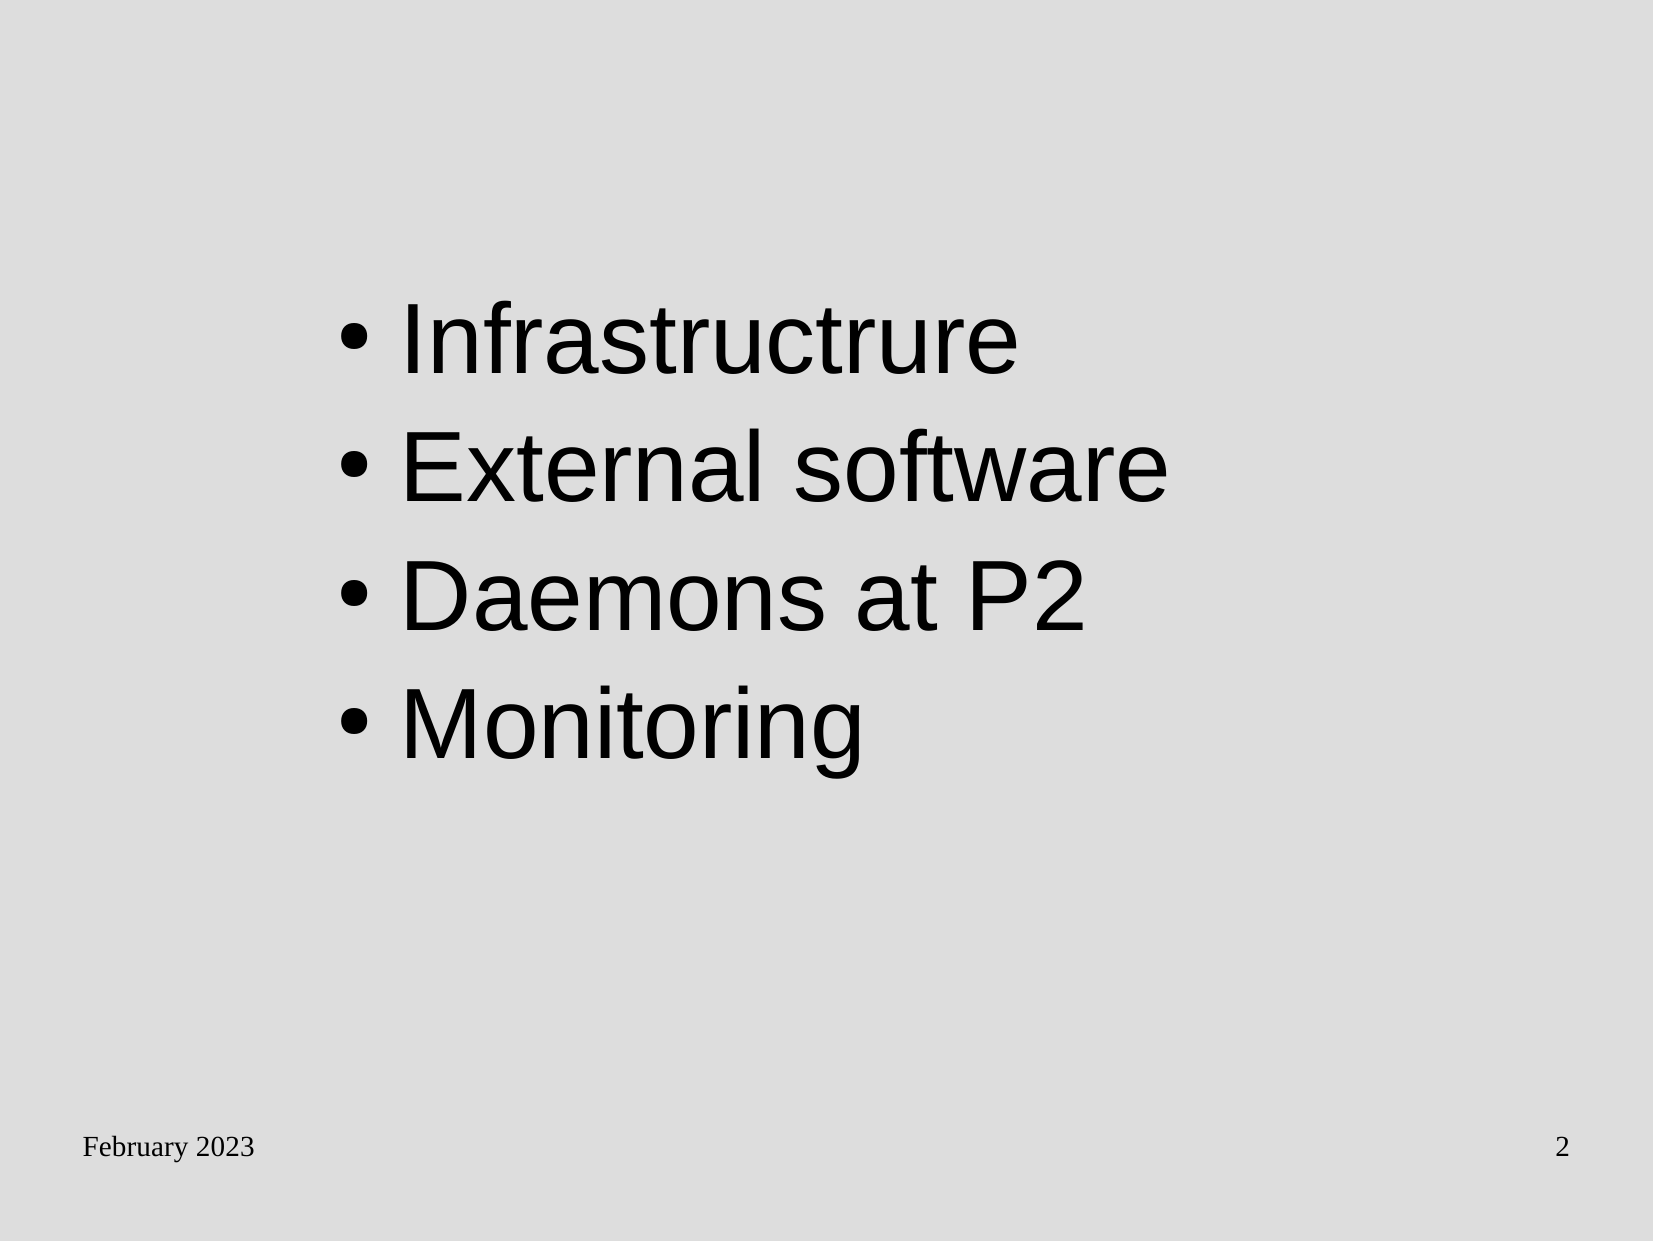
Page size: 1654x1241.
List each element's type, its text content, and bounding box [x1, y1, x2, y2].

text_box Infrastructrure External software Daemons at P2 Monitoring [321, 258, 1389, 1093]
